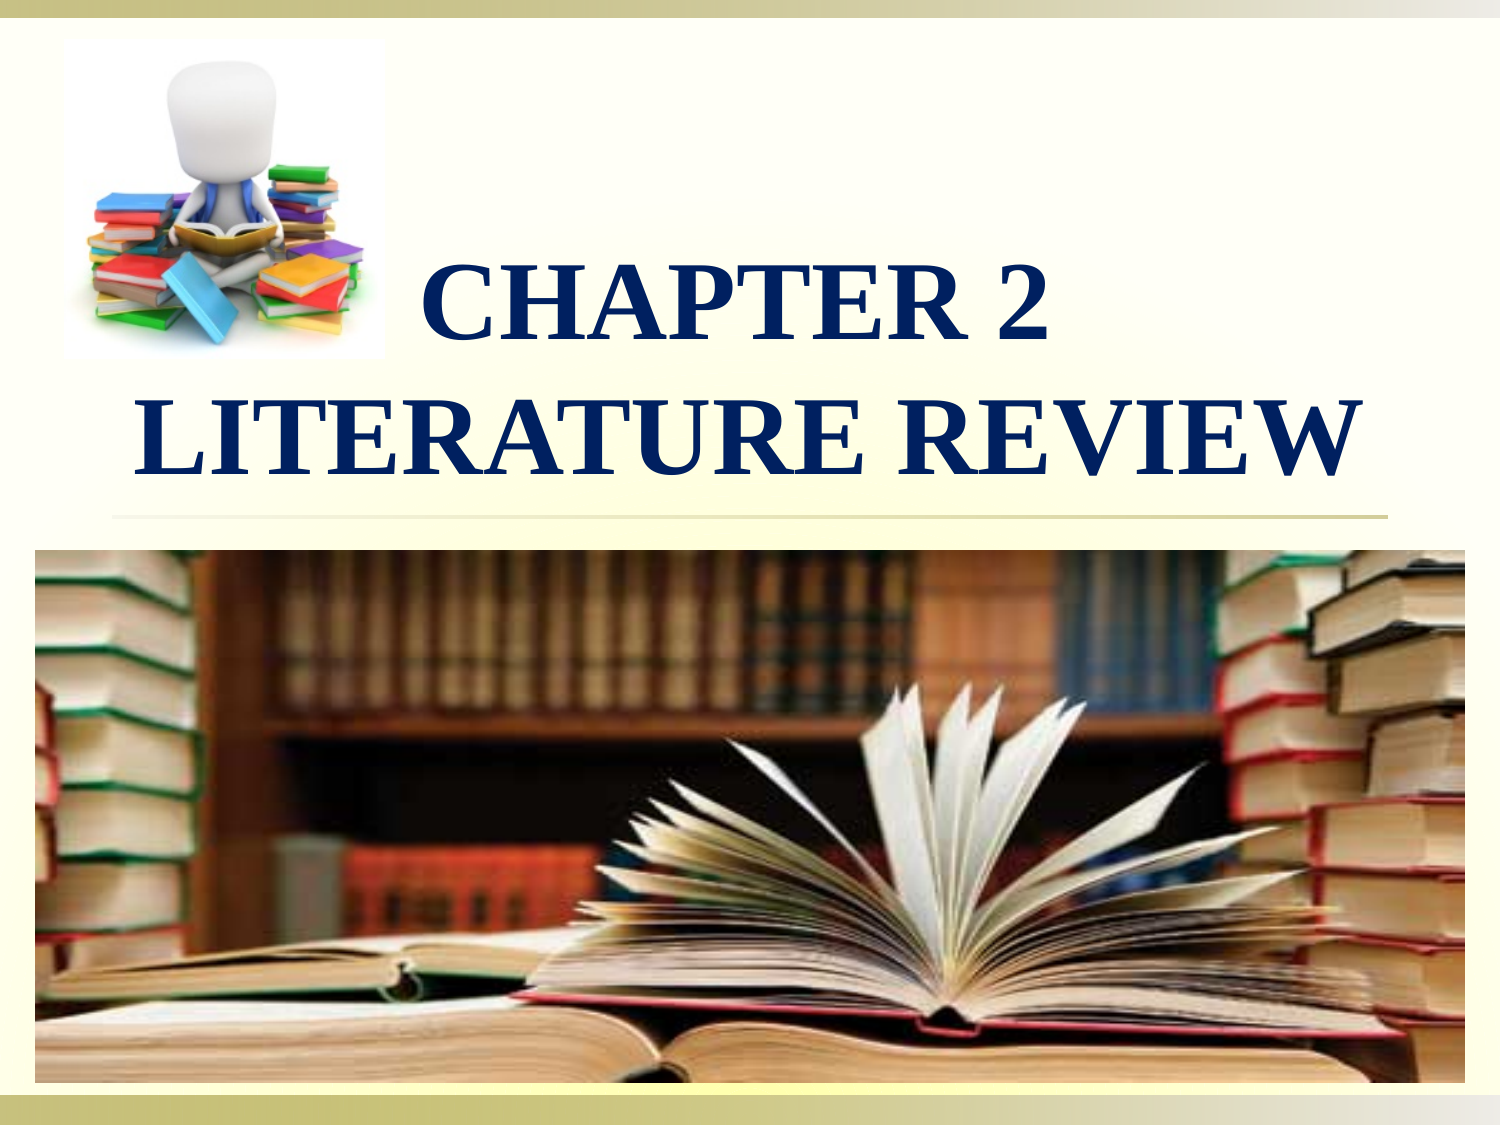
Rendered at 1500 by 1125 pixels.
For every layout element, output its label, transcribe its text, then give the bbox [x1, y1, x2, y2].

title Chapter 2 Literature Review [112, 219, 1388, 516]
picture [35, 550, 1465, 1083]
picture [64, 39, 385, 359]
